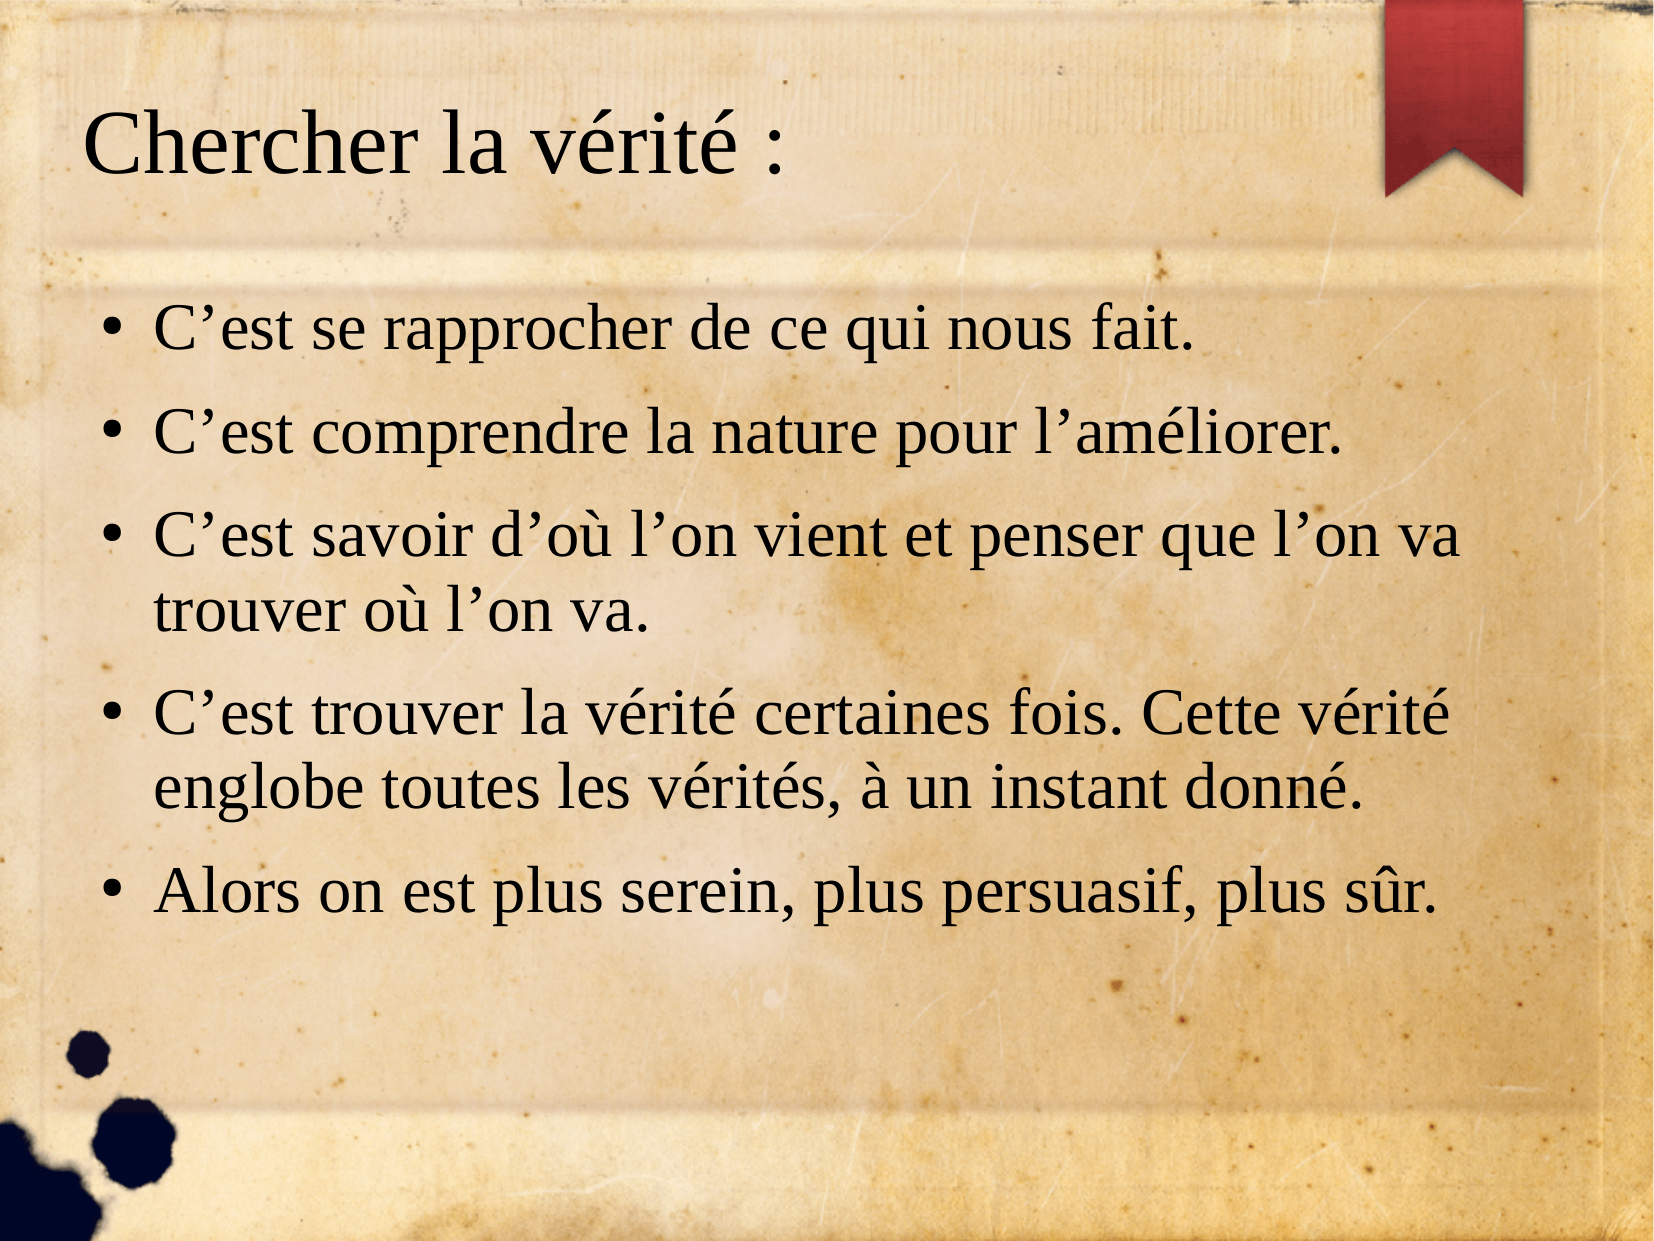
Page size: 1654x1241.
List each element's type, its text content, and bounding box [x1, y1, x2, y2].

title Chercher la vérité : [82, 49, 1347, 237]
picture [0, 0, 1654, 1241]
list C’est se rapprocher de ce qui nous fait. C’est comprendre la nature pour l’améliorer. C’est savoir d’où l’on vient et penser que l’on va trouver où l’on va. C’est trouver la vérité certaines fois. Cette vérité englobe toutes les vérités, à un instant donné. Alors on est plus serein, plus persuasif, plus sûr. [82, 290, 1538, 1010]
